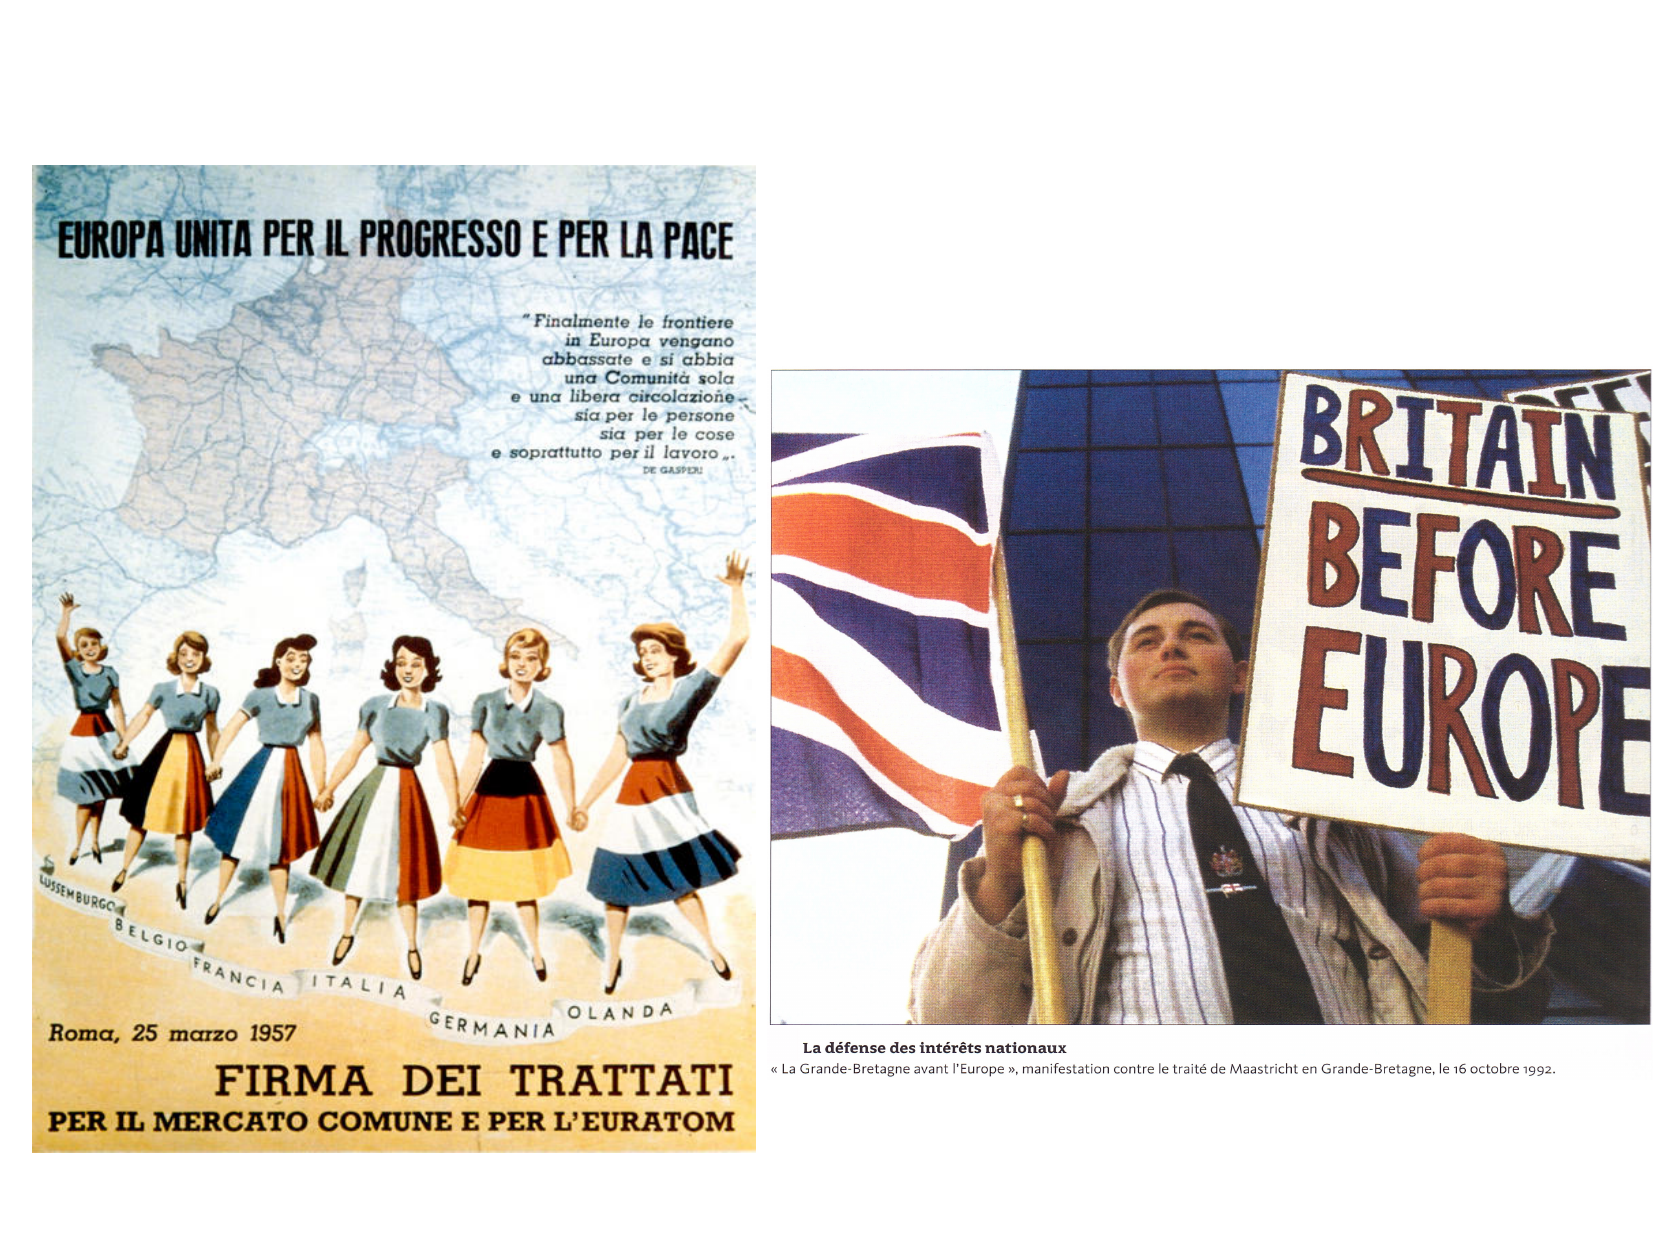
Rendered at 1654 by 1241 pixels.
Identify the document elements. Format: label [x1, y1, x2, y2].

picture [767, 366, 1654, 1080]
picture [32, 165, 756, 1153]
